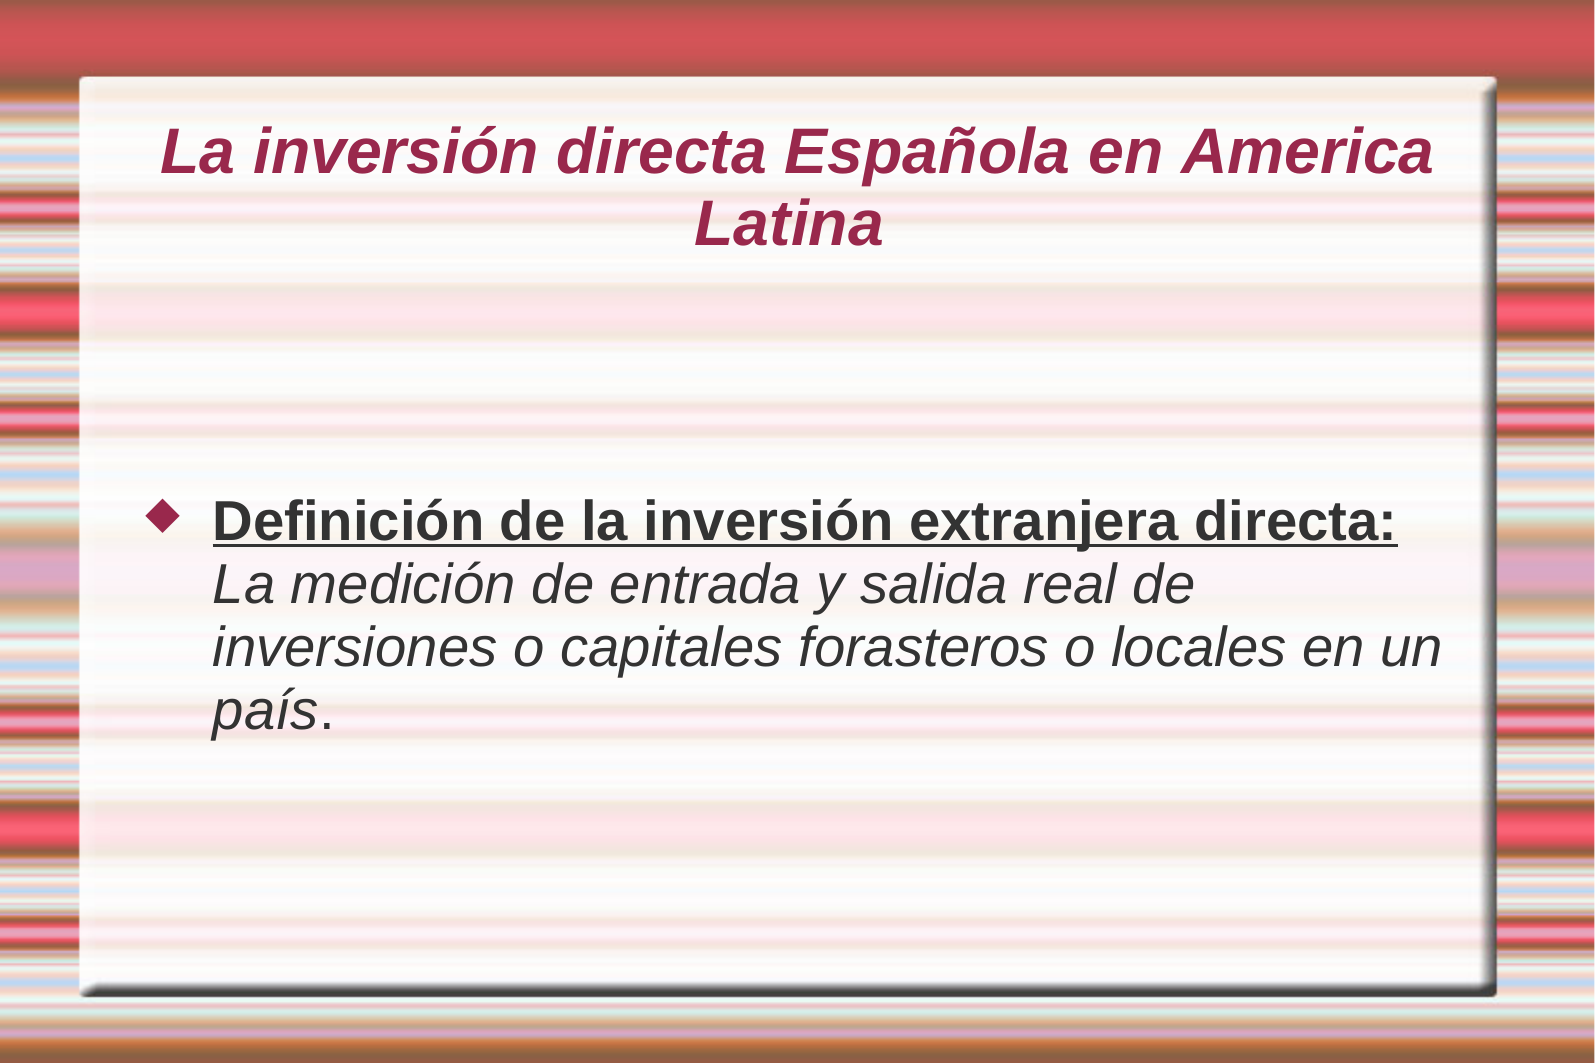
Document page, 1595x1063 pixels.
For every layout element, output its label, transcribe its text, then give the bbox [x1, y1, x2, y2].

title La inversión directa Española en America Latina [117, 98, 1479, 276]
list Definición de la inversión extranjera directa: La medición de entrada y salida real de inversiones o capitales forasteros o locales en un país. [130, 300, 1462, 971]
picture [0, 0, 1595, 1063]
